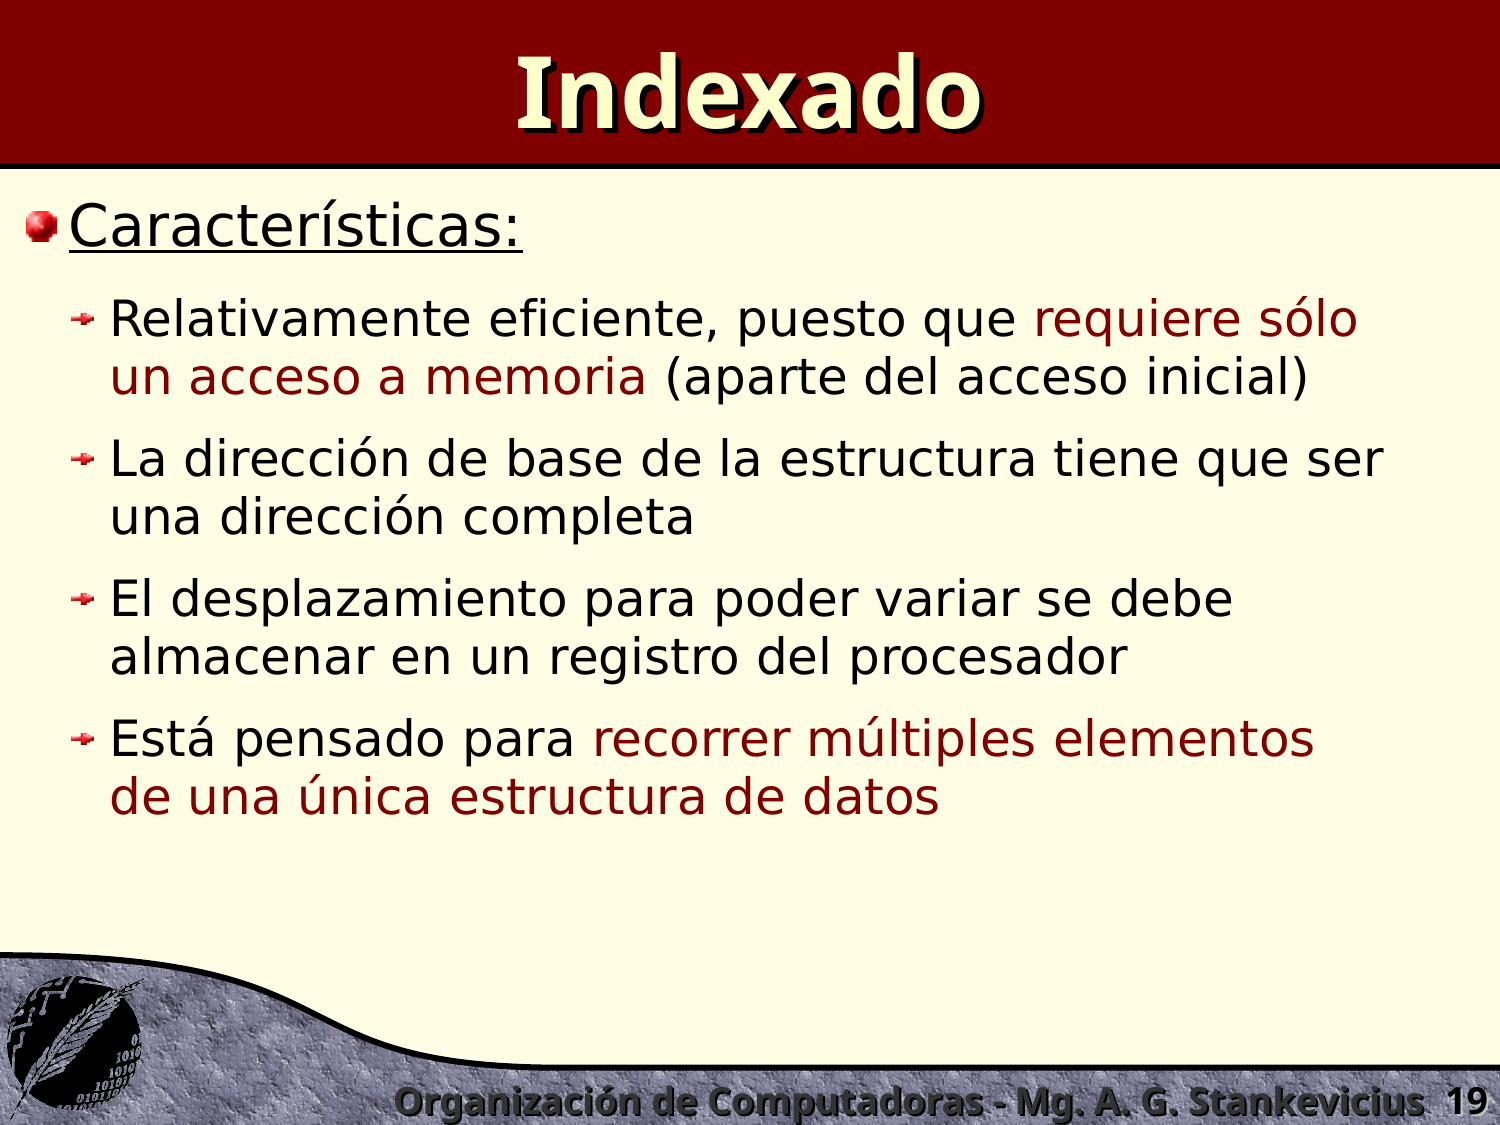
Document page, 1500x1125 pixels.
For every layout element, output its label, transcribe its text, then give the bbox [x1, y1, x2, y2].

list Características: Relativamente eficiente, puesto que requiere sólo un acceso a memoria (aparte del acceso inicial) La dirección de base de la estructura tiene que ser una dirección completa El desplazamiento para poder variar se debe almacenar en un registro del procesador Está pensado para recorrer múltiples elementos de una única estructura de datos [11, 192, 1486, 935]
picture [448, 1100, 455, 1110]
title Indexado [15, 5, 1485, 160]
picture [0, 959, 1500, 1125]
picture [802, 1100, 806, 1110]
picture [1058, 1100, 1065, 1110]
